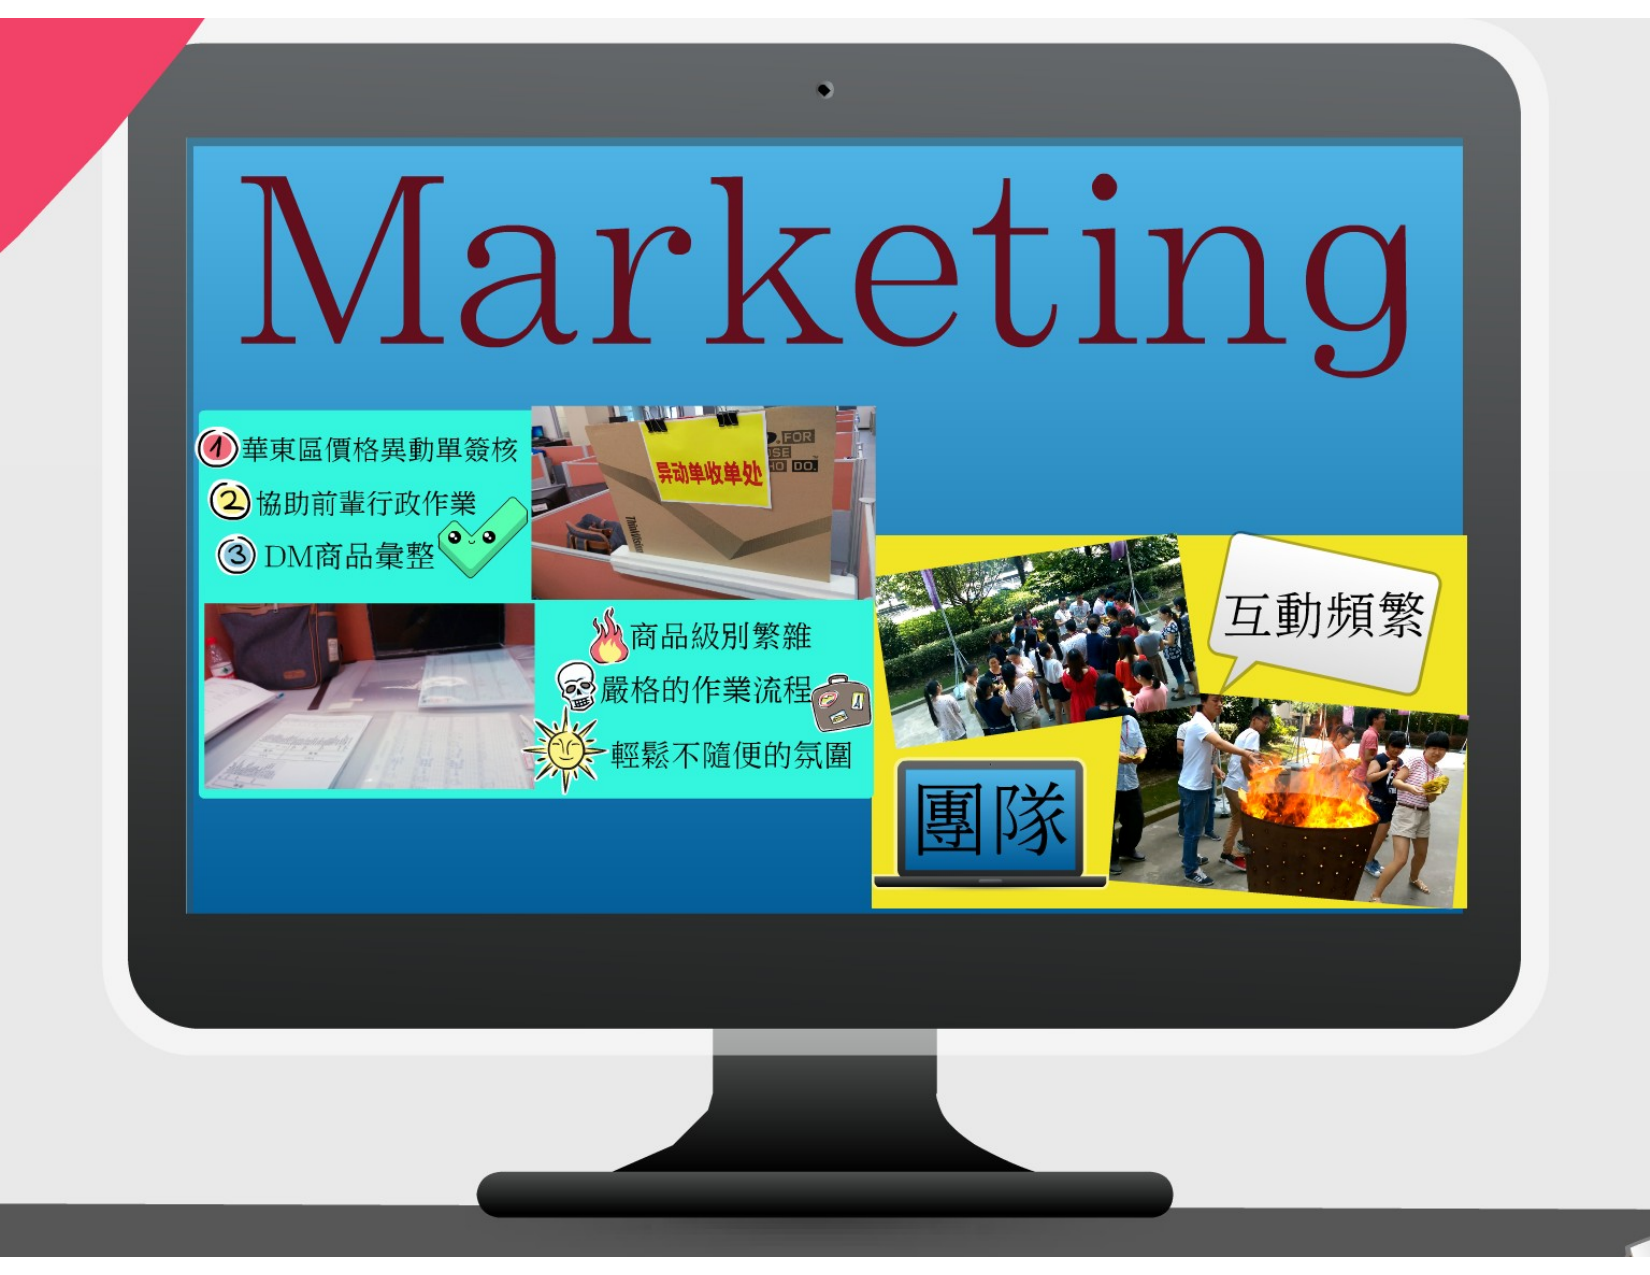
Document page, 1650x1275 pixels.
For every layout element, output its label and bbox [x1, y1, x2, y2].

text_box [0, 19, 1650, 1256]
